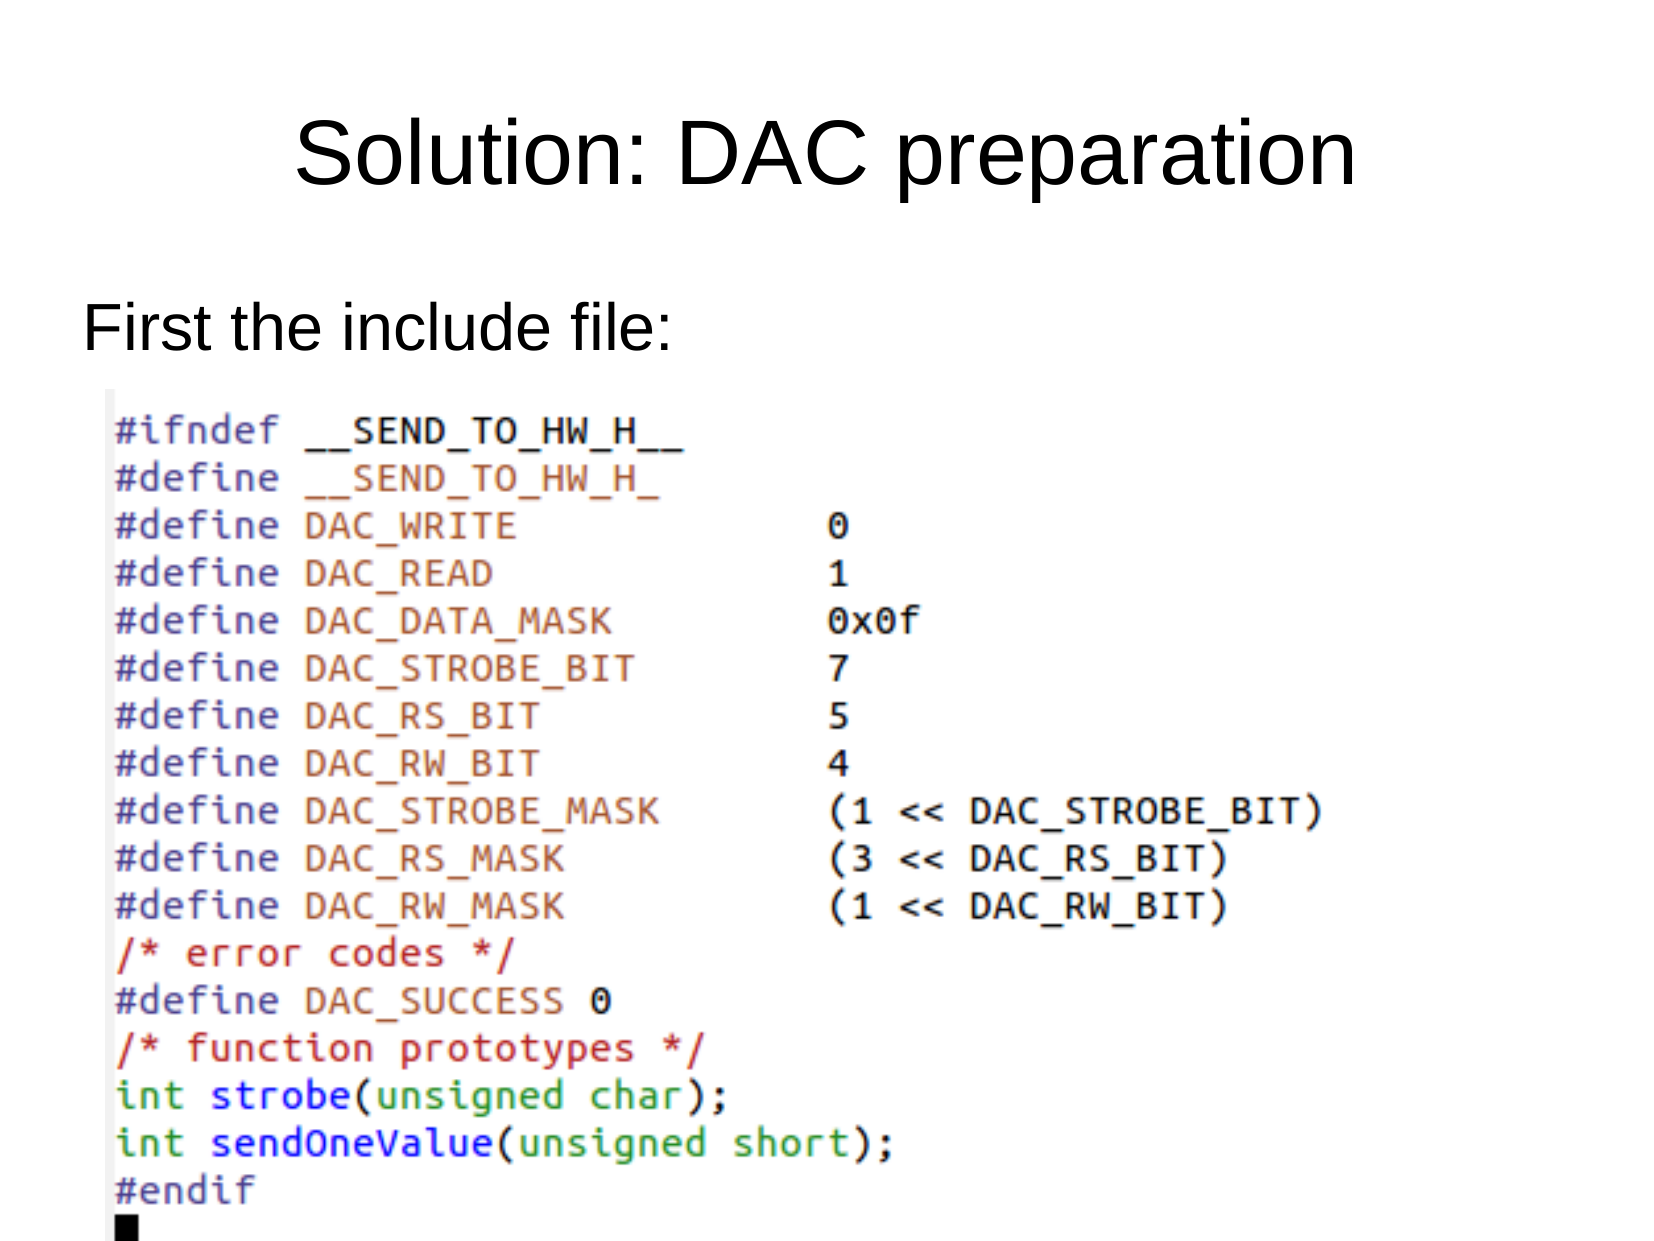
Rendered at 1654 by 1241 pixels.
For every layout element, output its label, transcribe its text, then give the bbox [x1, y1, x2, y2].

picture [105, 389, 1366, 1241]
list First the include file: [82, 290, 1571, 1010]
title Solution: DAC preparation [82, 49, 1571, 257]
